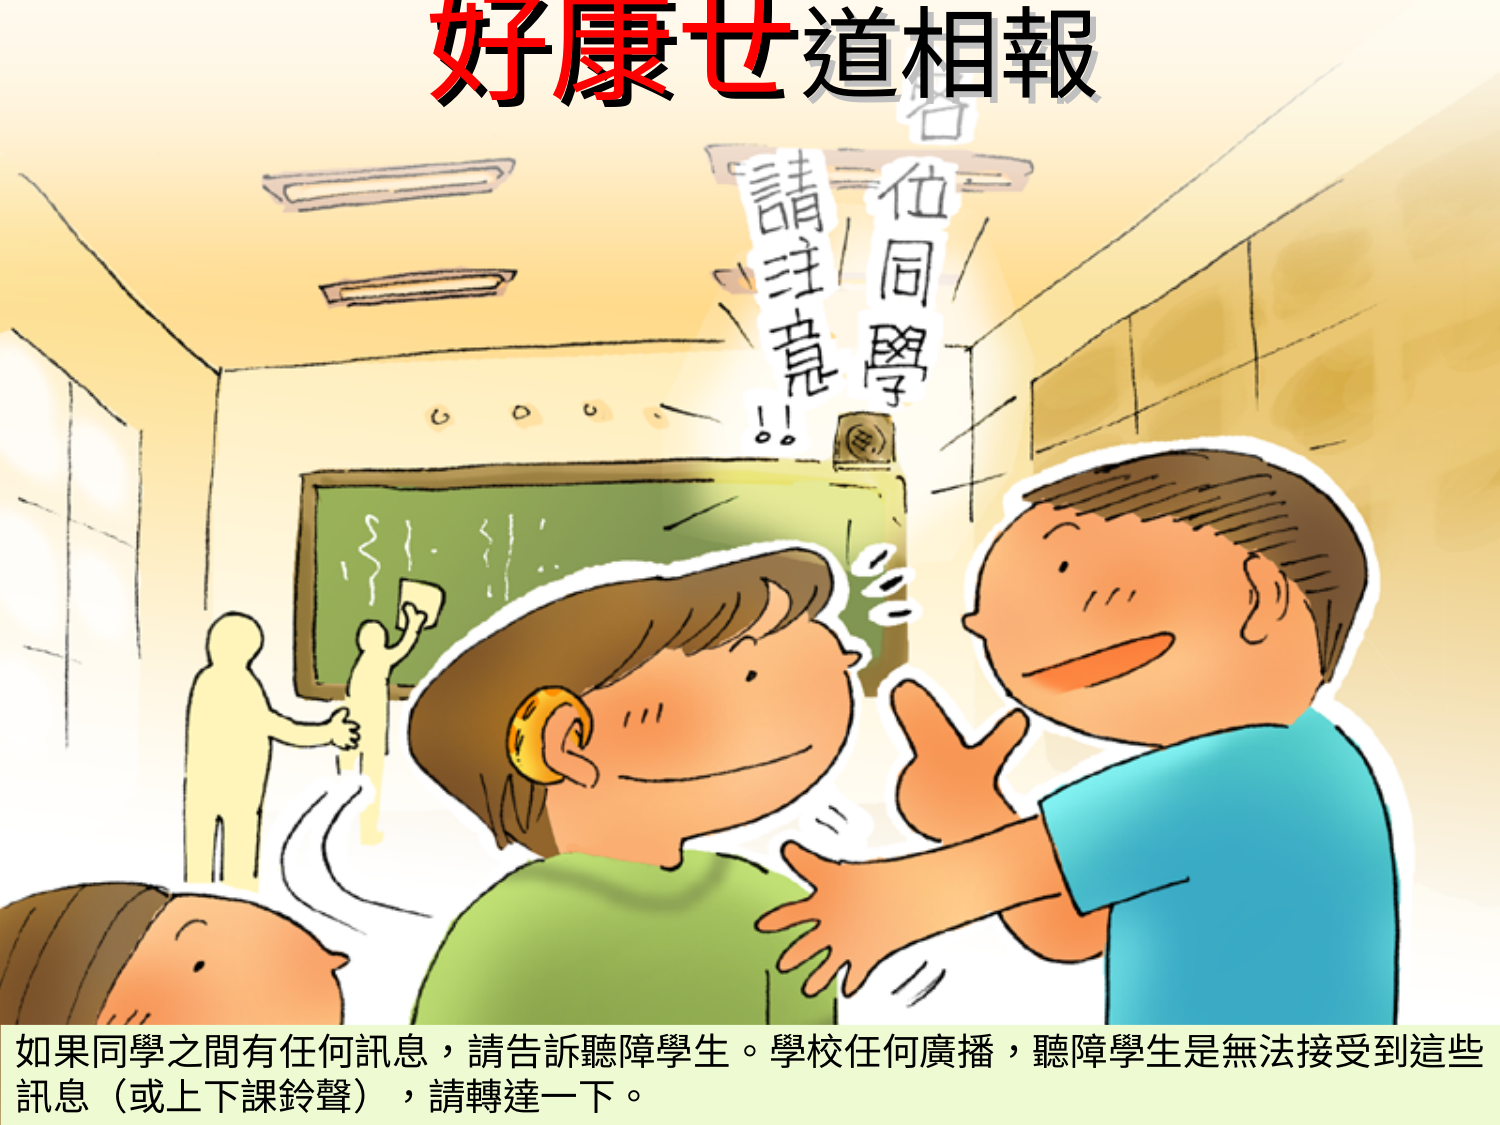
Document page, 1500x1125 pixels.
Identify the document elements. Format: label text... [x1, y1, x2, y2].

title 好康ㄝ道相報 [399, 0, 1125, 125]
picture [0, 0, 1500, 1024]
subtitle 如果同學之間有任何訊息，請告訴聽障學生。學校任何廣播，聽障學生是無法接受到這些訊息（或上下課鈴聲），請轉達一下。 [0, 1024, 1500, 1125]
